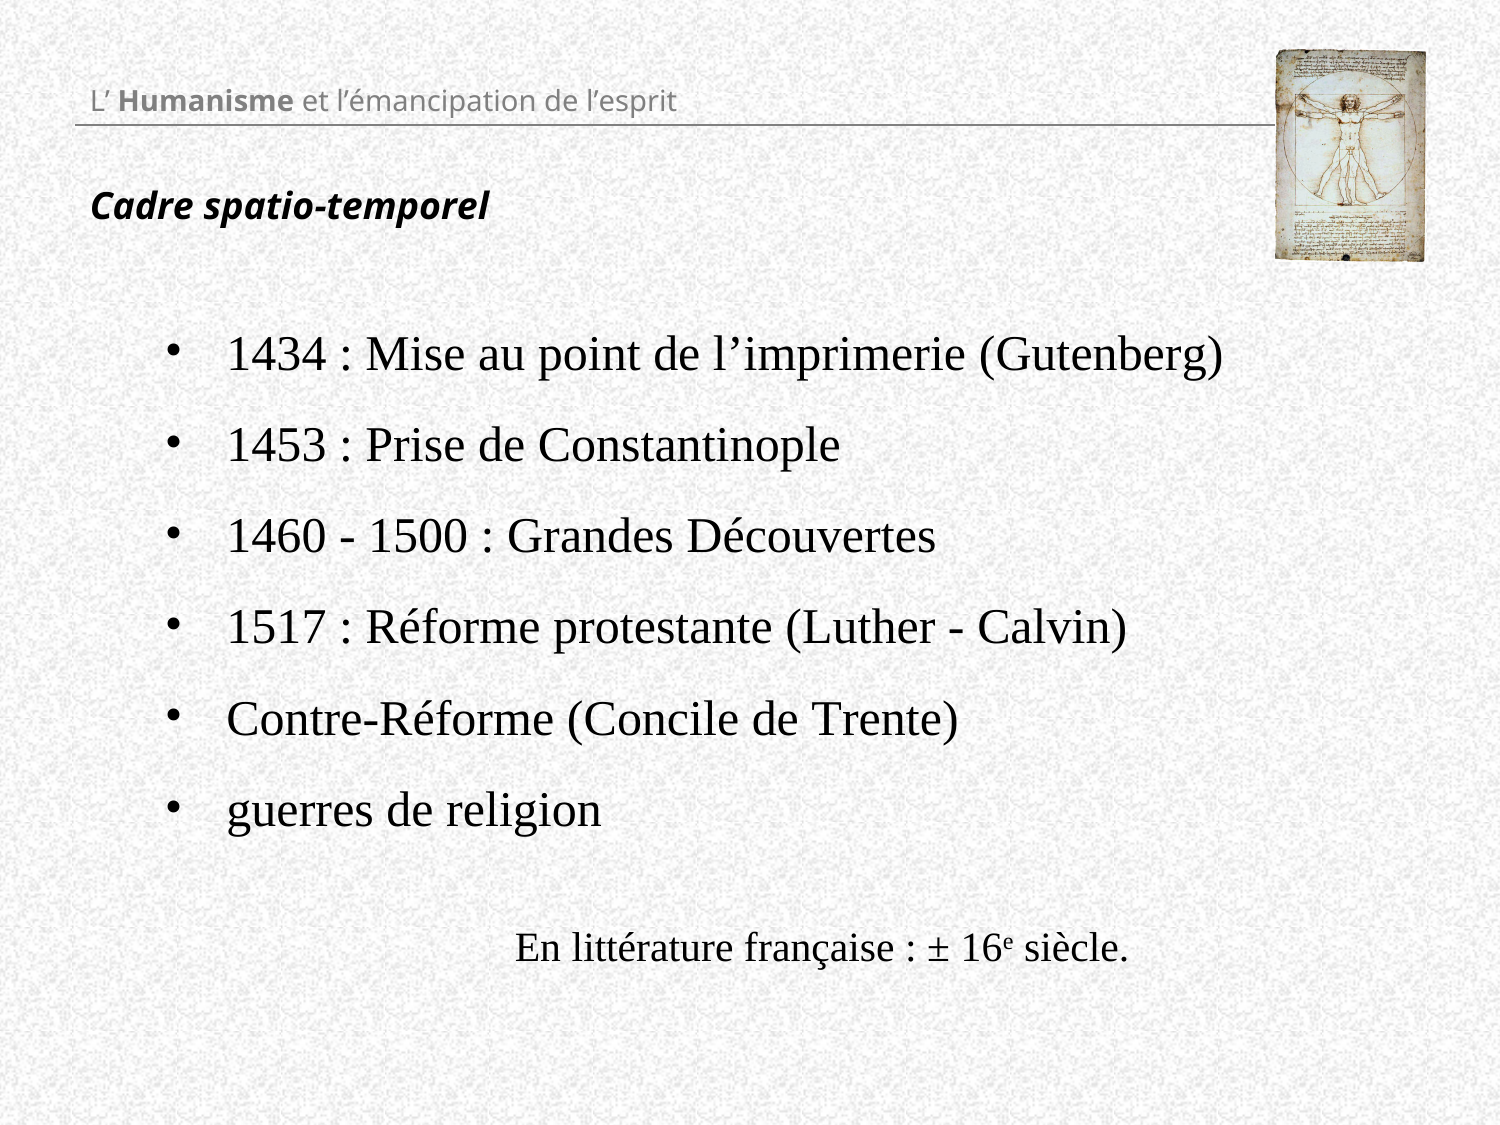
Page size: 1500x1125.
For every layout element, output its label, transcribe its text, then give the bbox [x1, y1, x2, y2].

text_box 1434 : Mise au point de l’imprimerie (Gutenberg) 1453 : Prise de Constantinople 1460 - 1500 : Grandes Découvertes 1517 : Réforme protestante (Luther - Calvin) Contre-Réforme (Concile de Trente) guerres de religion [150, 312, 1413, 845]
text_box Cadre spatio-temporel [75, 174, 613, 236]
text_box En littérature française : ± 16e siècle. [499, 912, 1363, 979]
picture [0, 0, 1500, 1125]
text_box L’ Humanisme et l’émancipation de l’esprit [74, 74, 1275, 126]
